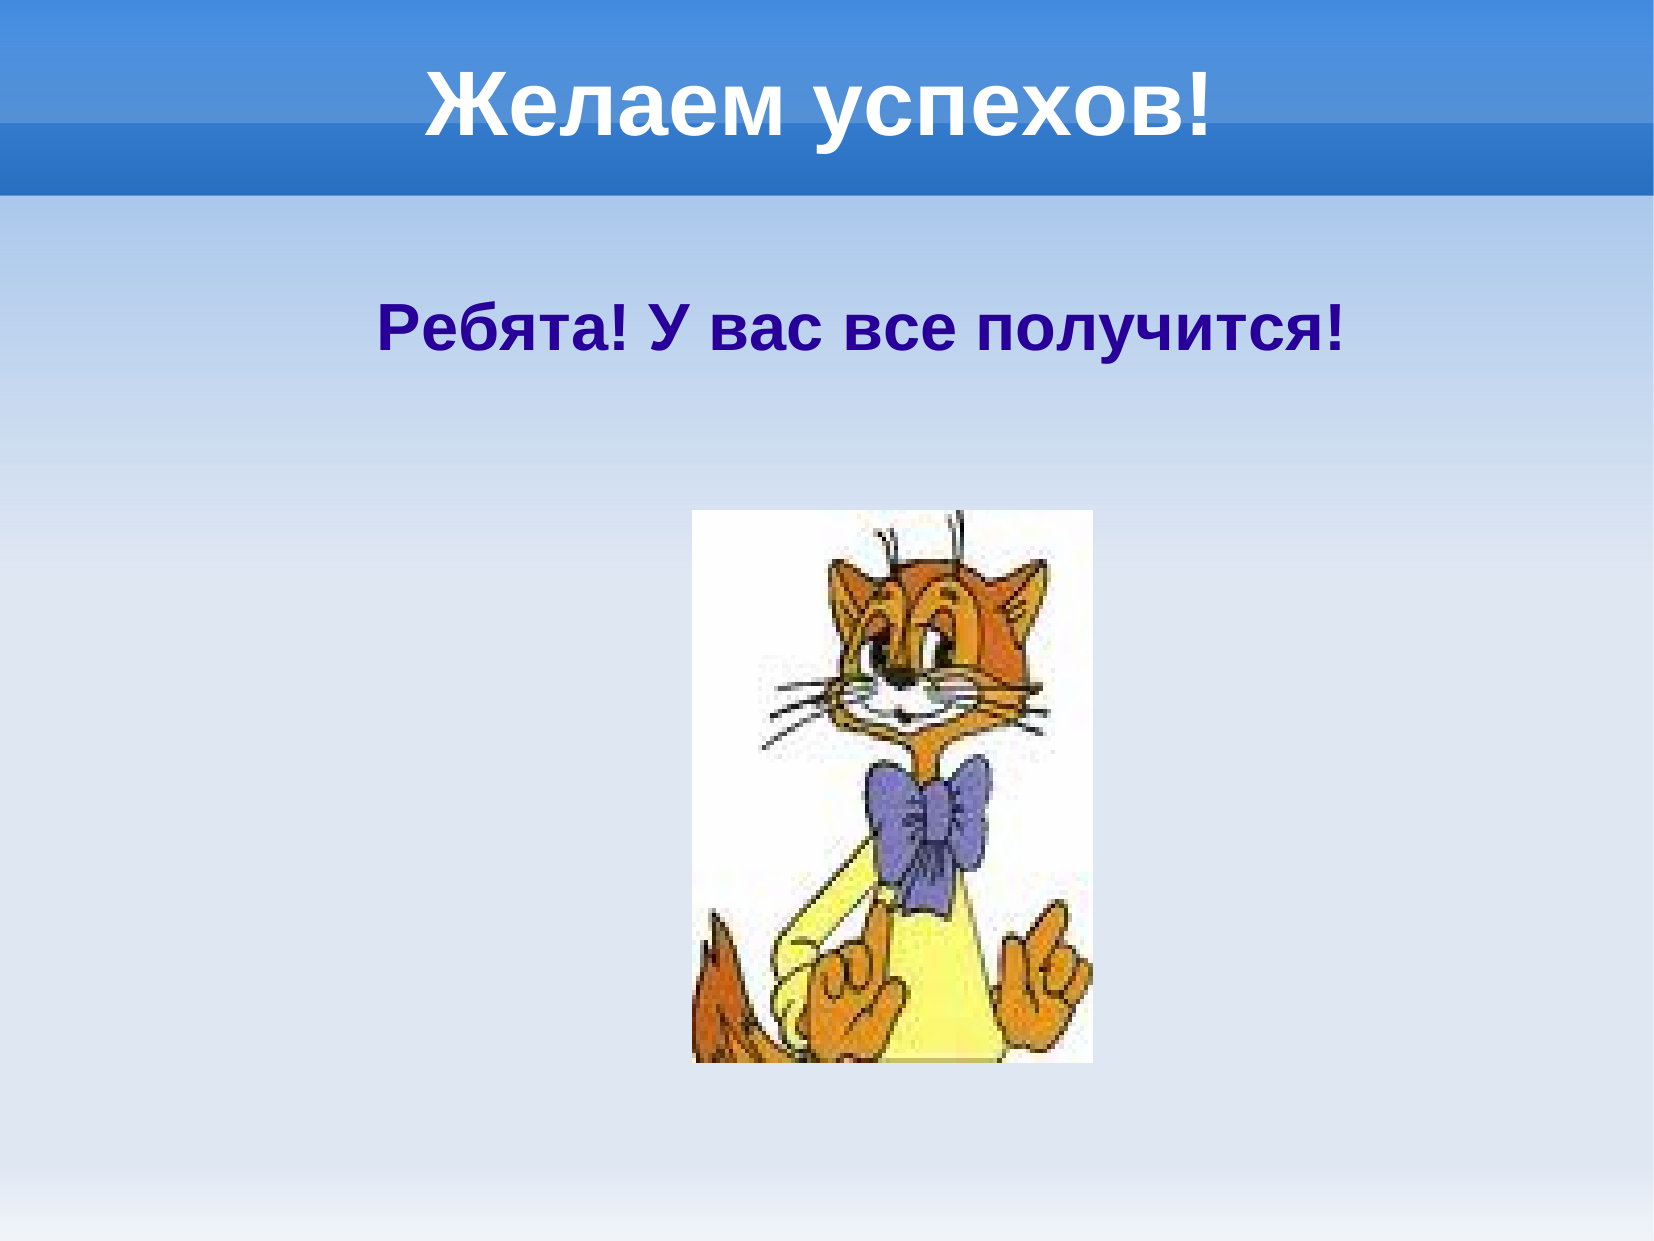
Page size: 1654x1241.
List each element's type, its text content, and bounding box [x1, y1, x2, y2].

list Ребята! У вас все получится! [82, 290, 1571, 1094]
title Желаем успехов! [76, 7, 1565, 200]
picture [0, 0, 1654, 1241]
